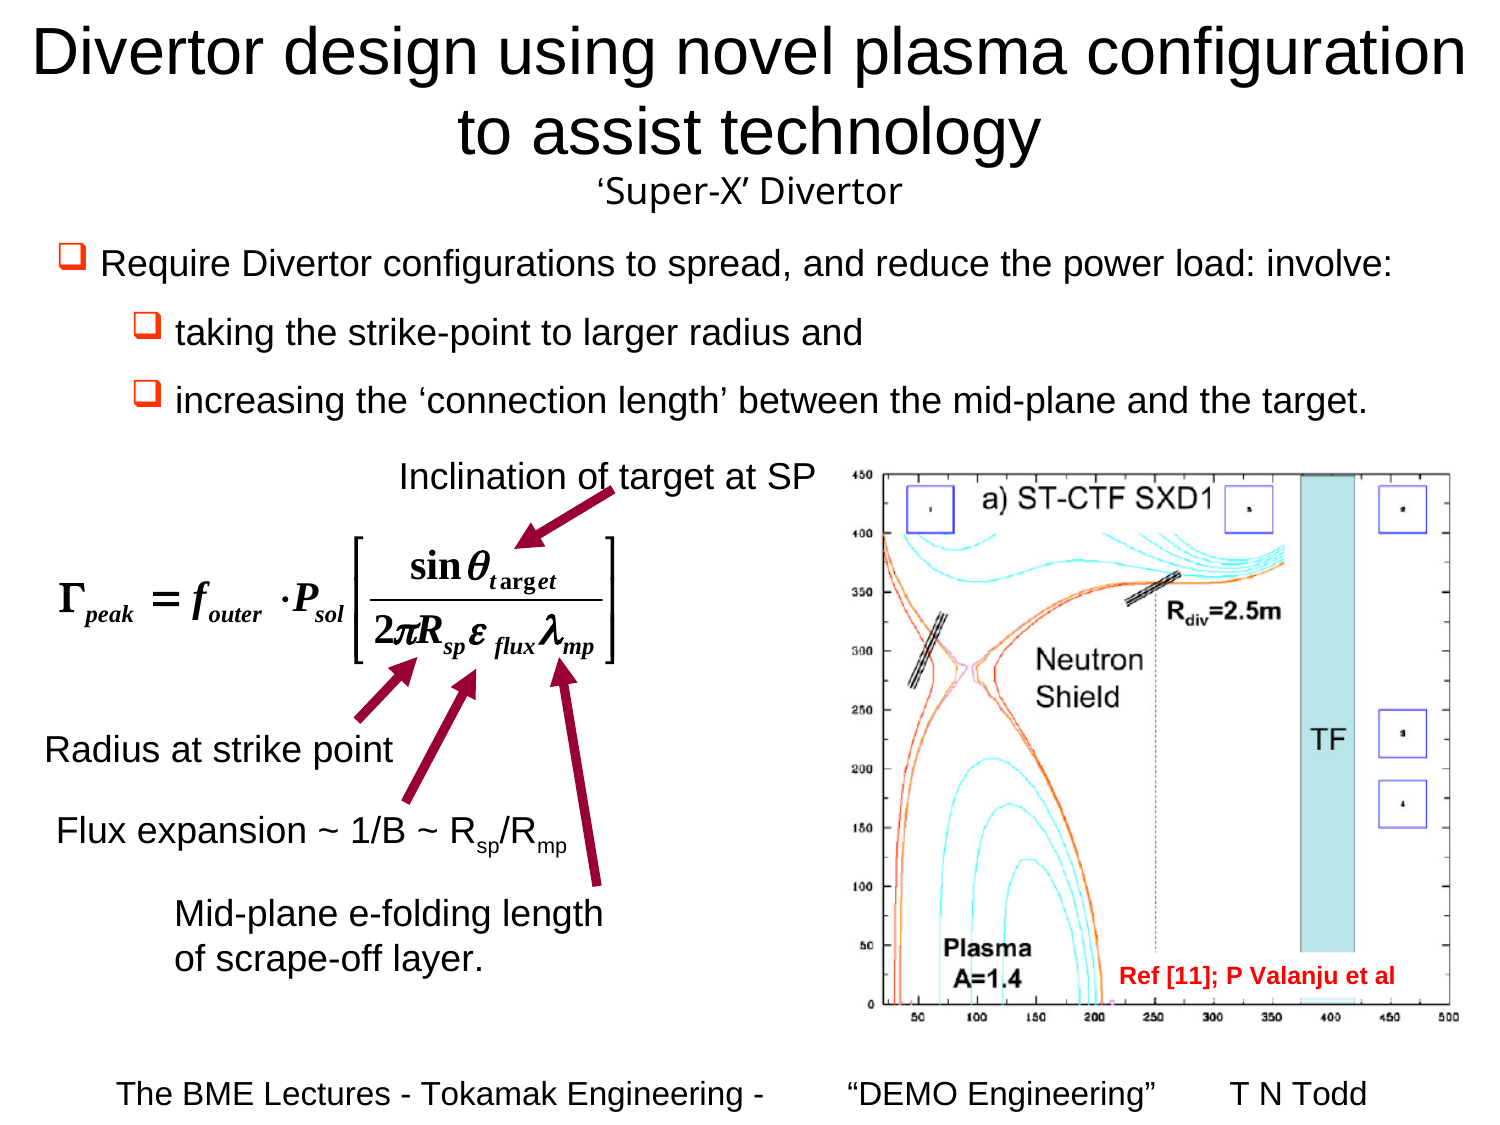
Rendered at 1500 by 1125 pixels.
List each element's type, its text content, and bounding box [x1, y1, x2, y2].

text_box Flux expansion ~ 1/B ~ Rsp/Rmp [41, 798, 583, 866]
text_box Mid-plane e-folding length of scrape-off layer. [159, 881, 654, 987]
text_box Inclination of target at SP [383, 444, 886, 505]
text_box Ref [11]; P Valanju et al [1104, 952, 1446, 998]
text_box Radius at strike point [29, 717, 465, 779]
picture [844, 456, 1475, 1032]
chart [53, 527, 631, 672]
text_box Divertor design using novel plasma configuration to assist technology ‘Super-X’ Divertor [0, 0, 1500, 221]
text_box Require Divertor configurations to spread, and reduce the power load: involve: taking the strike-point to larger radius and increasing the ‘connection length’ between the mid-plane and the target. [41, 231, 1412, 429]
